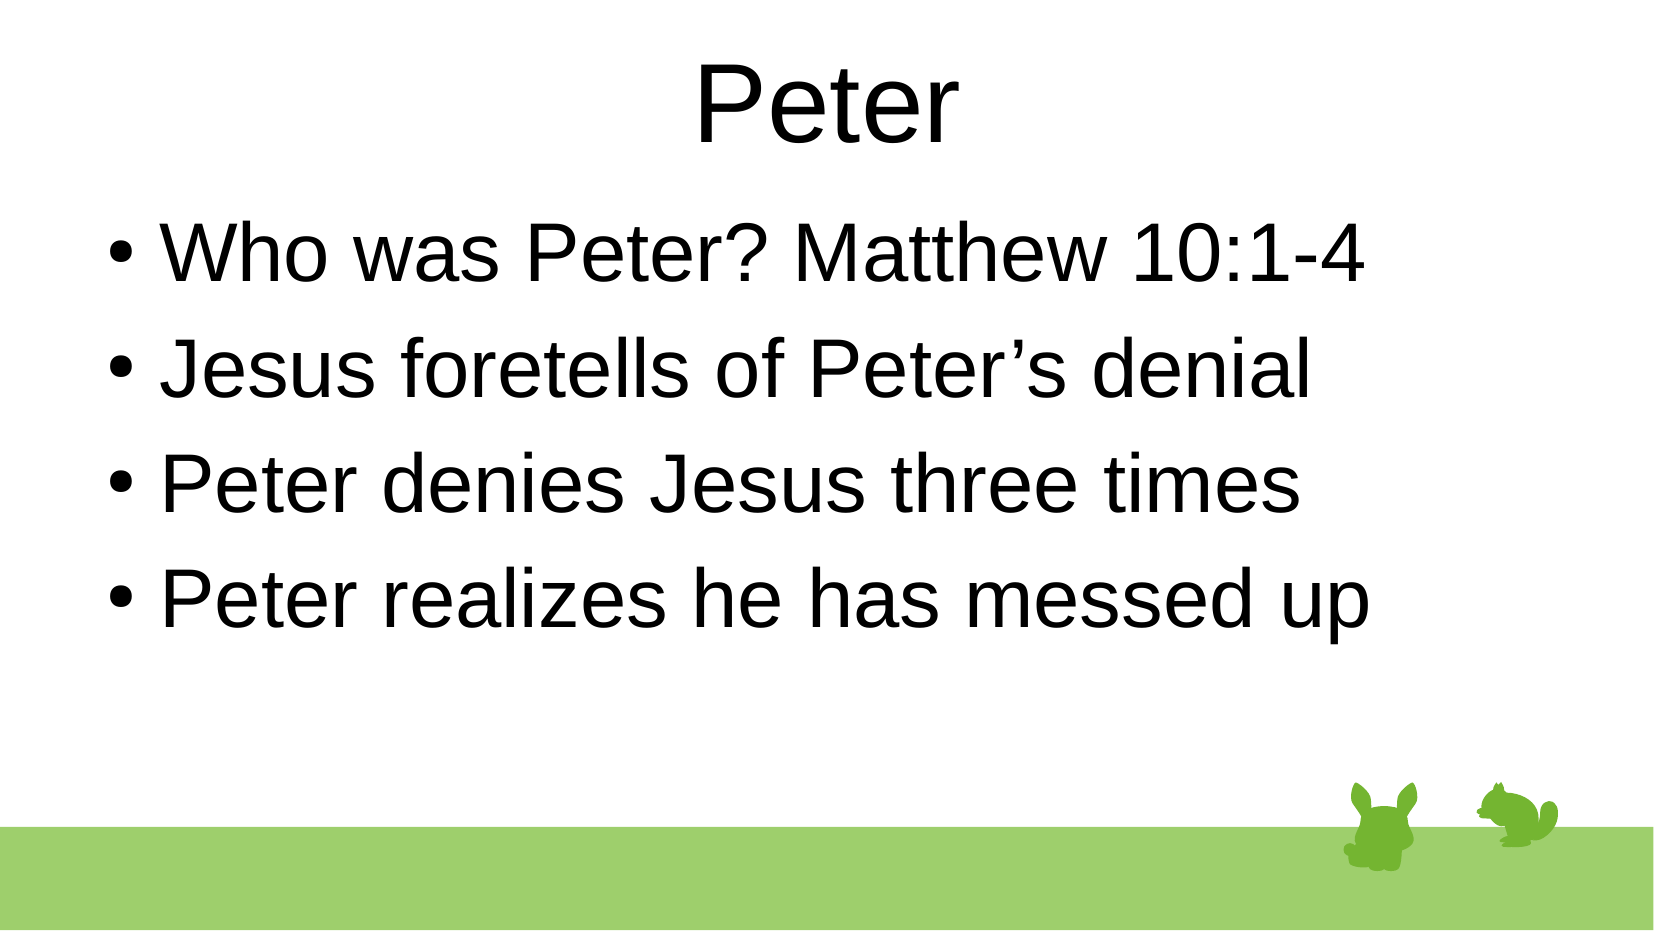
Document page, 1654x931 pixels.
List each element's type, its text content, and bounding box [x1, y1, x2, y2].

list Who was Peter? Matthew 10:1-4 Jesus foretells of Peter’s denial Peter denies Jesus three times Peter realizes he has messed up [88, 206, 1565, 739]
title Peter [88, 29, 1565, 178]
